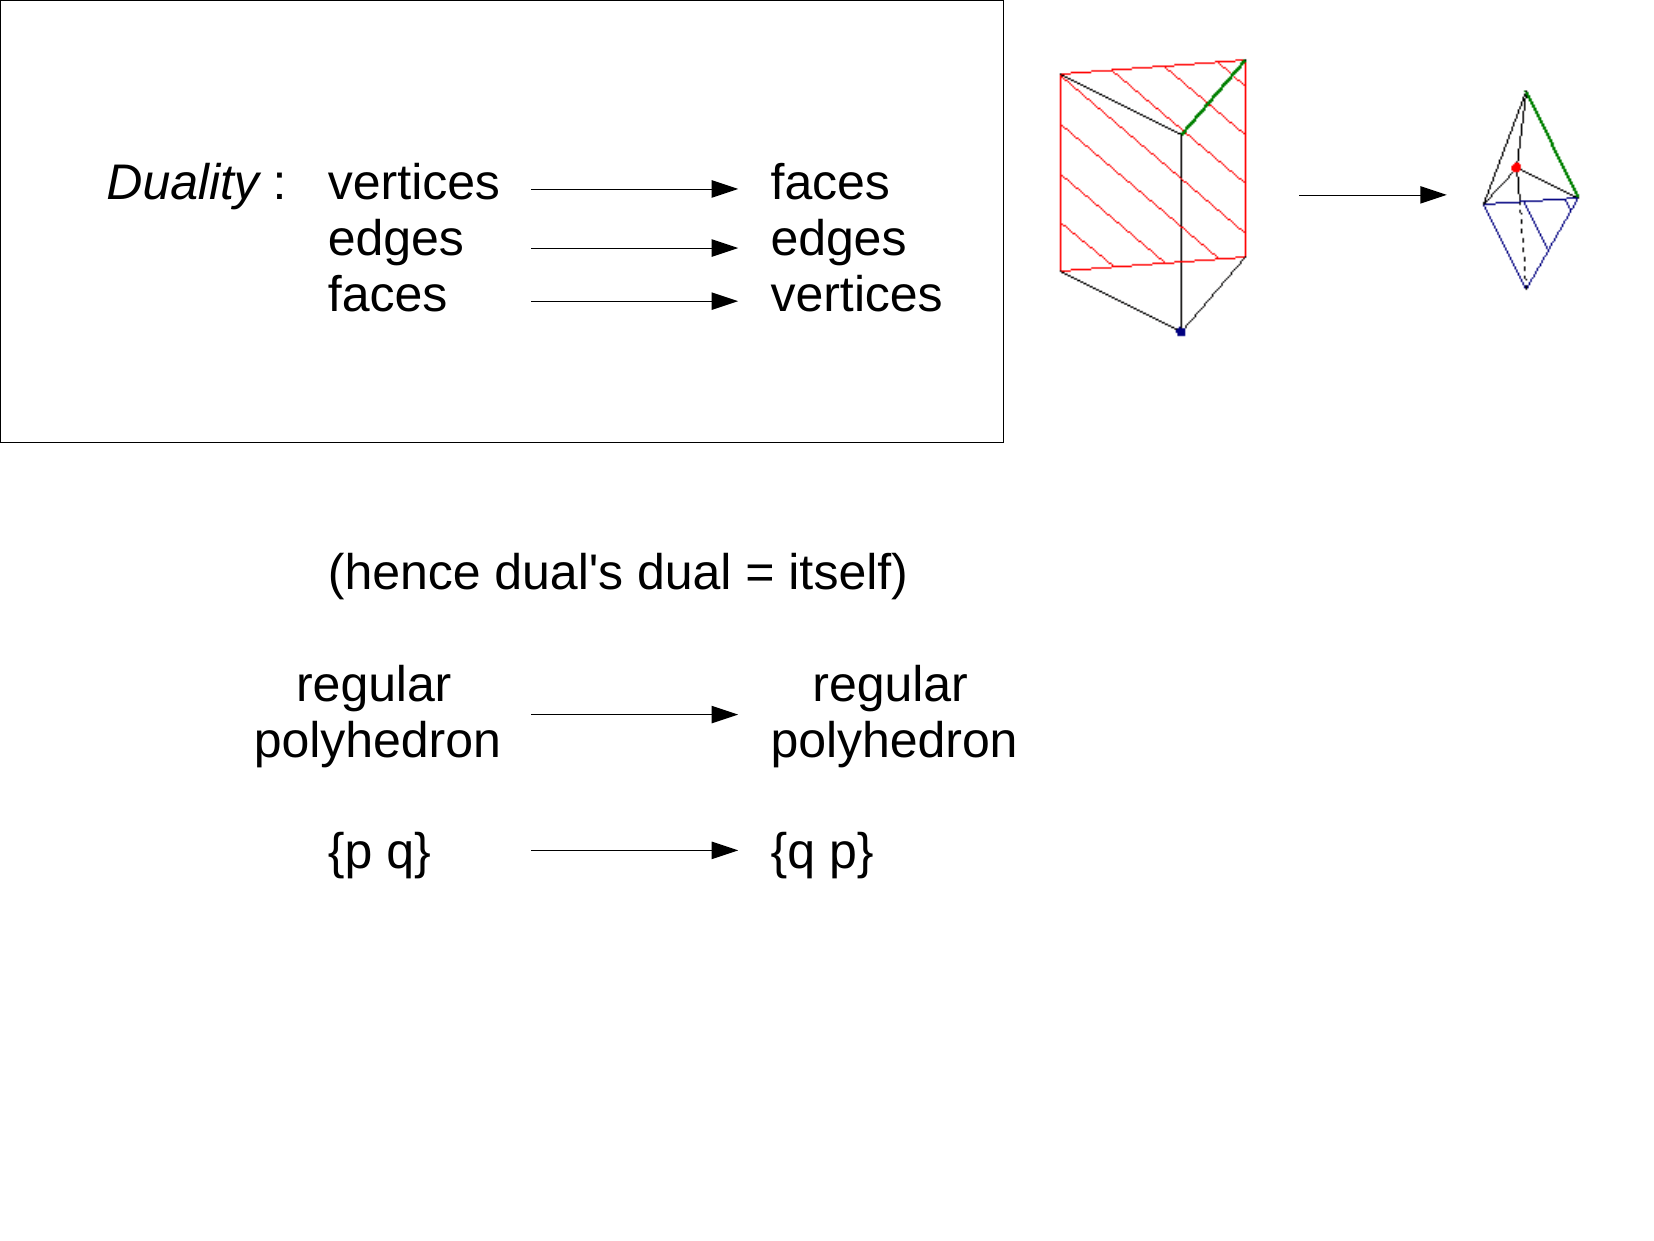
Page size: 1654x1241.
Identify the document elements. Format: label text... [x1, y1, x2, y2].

text_box Duality : vertices faces edges edges faces vertices (hence dual's dual = itself) regular regular polyhedron polyhedron {p q} {q p} [106, 29, 1595, 1004]
picture [1057, 47, 1256, 341]
text_box Duality : vertices faces edges edges faces vertices (hence dual's dual = itself) regular regular polyhedron polyhedron {p q} {q p} [106, 29, 1003, 442]
picture [1477, 86, 1592, 298]
